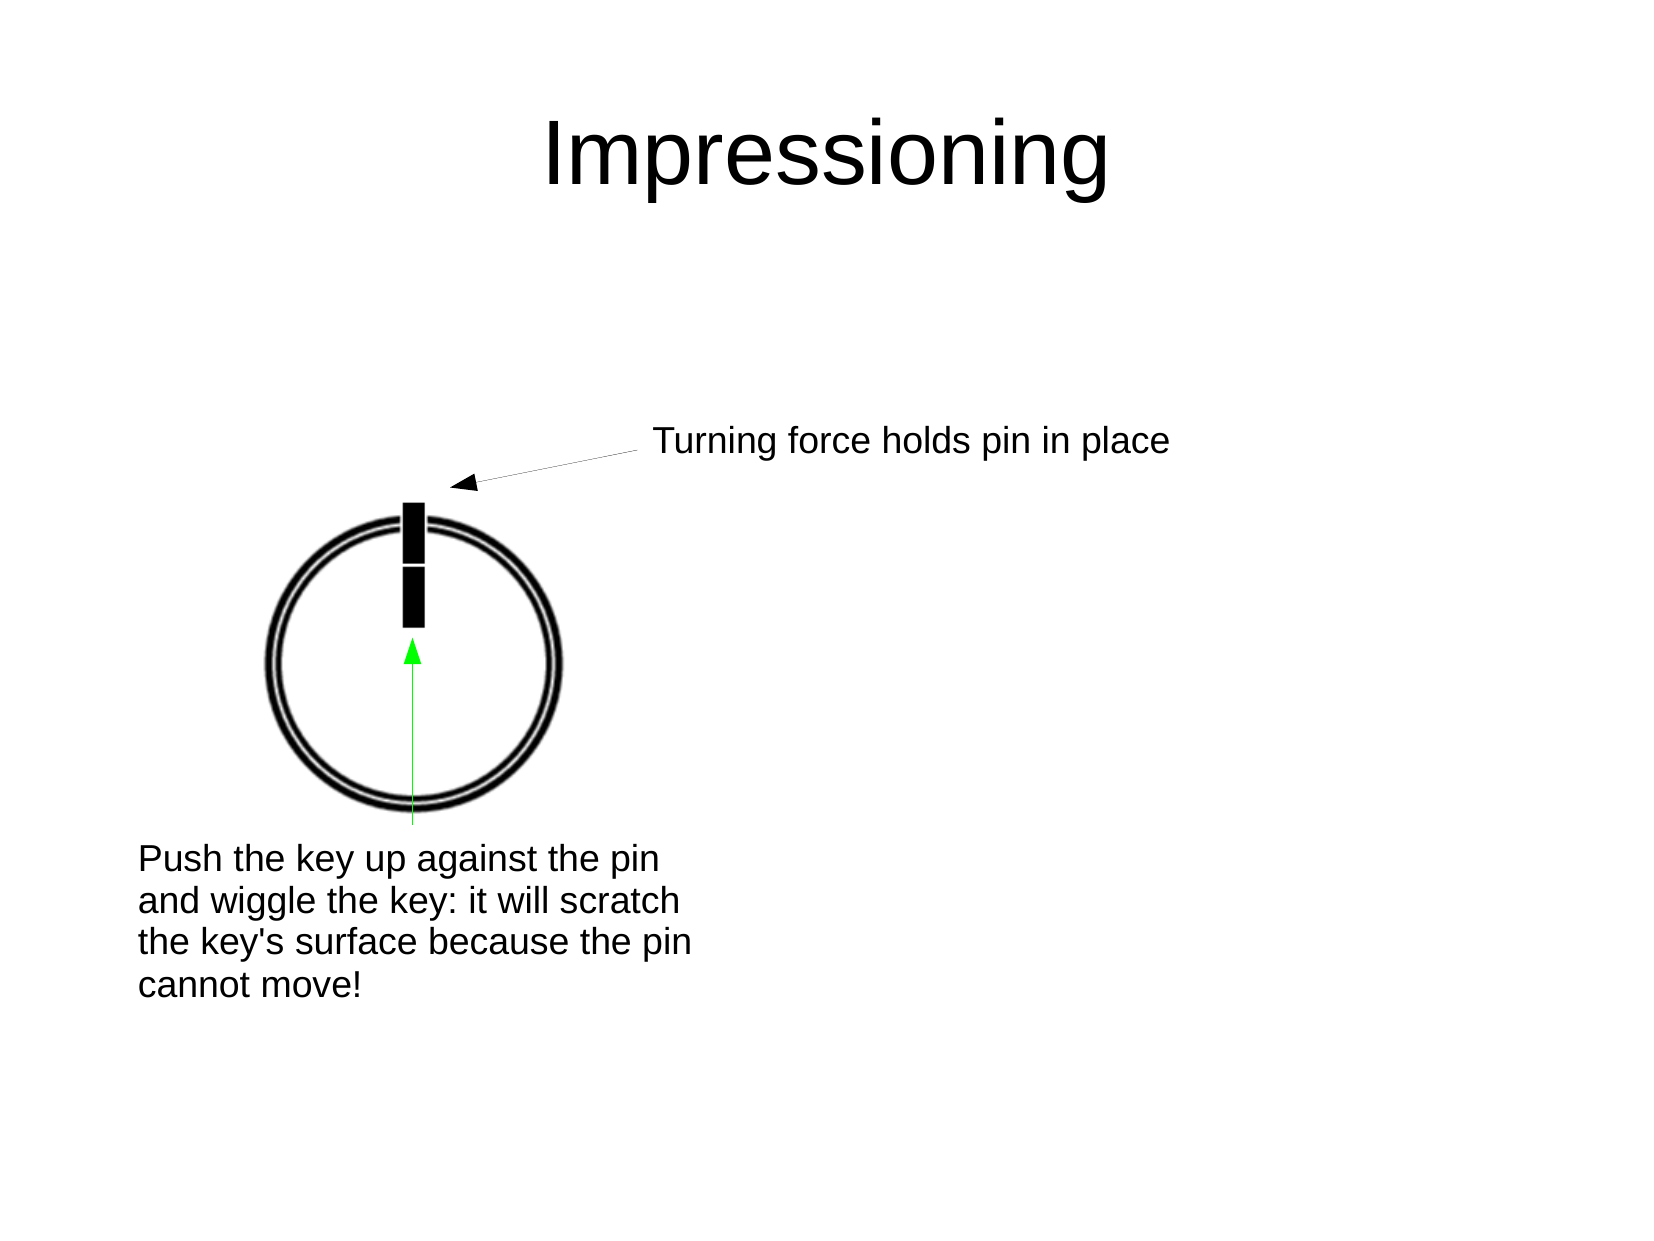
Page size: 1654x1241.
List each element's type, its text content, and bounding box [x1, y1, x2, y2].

text_box Push the key up against the pin and wiggle the key: it will scratch the key's surface because the pin cannot move! [123, 829, 713, 1013]
text_box Turning force holds pin in place [637, 412, 1186, 470]
title Impressioning [82, 56, 1571, 250]
picture [187, 403, 649, 829]
